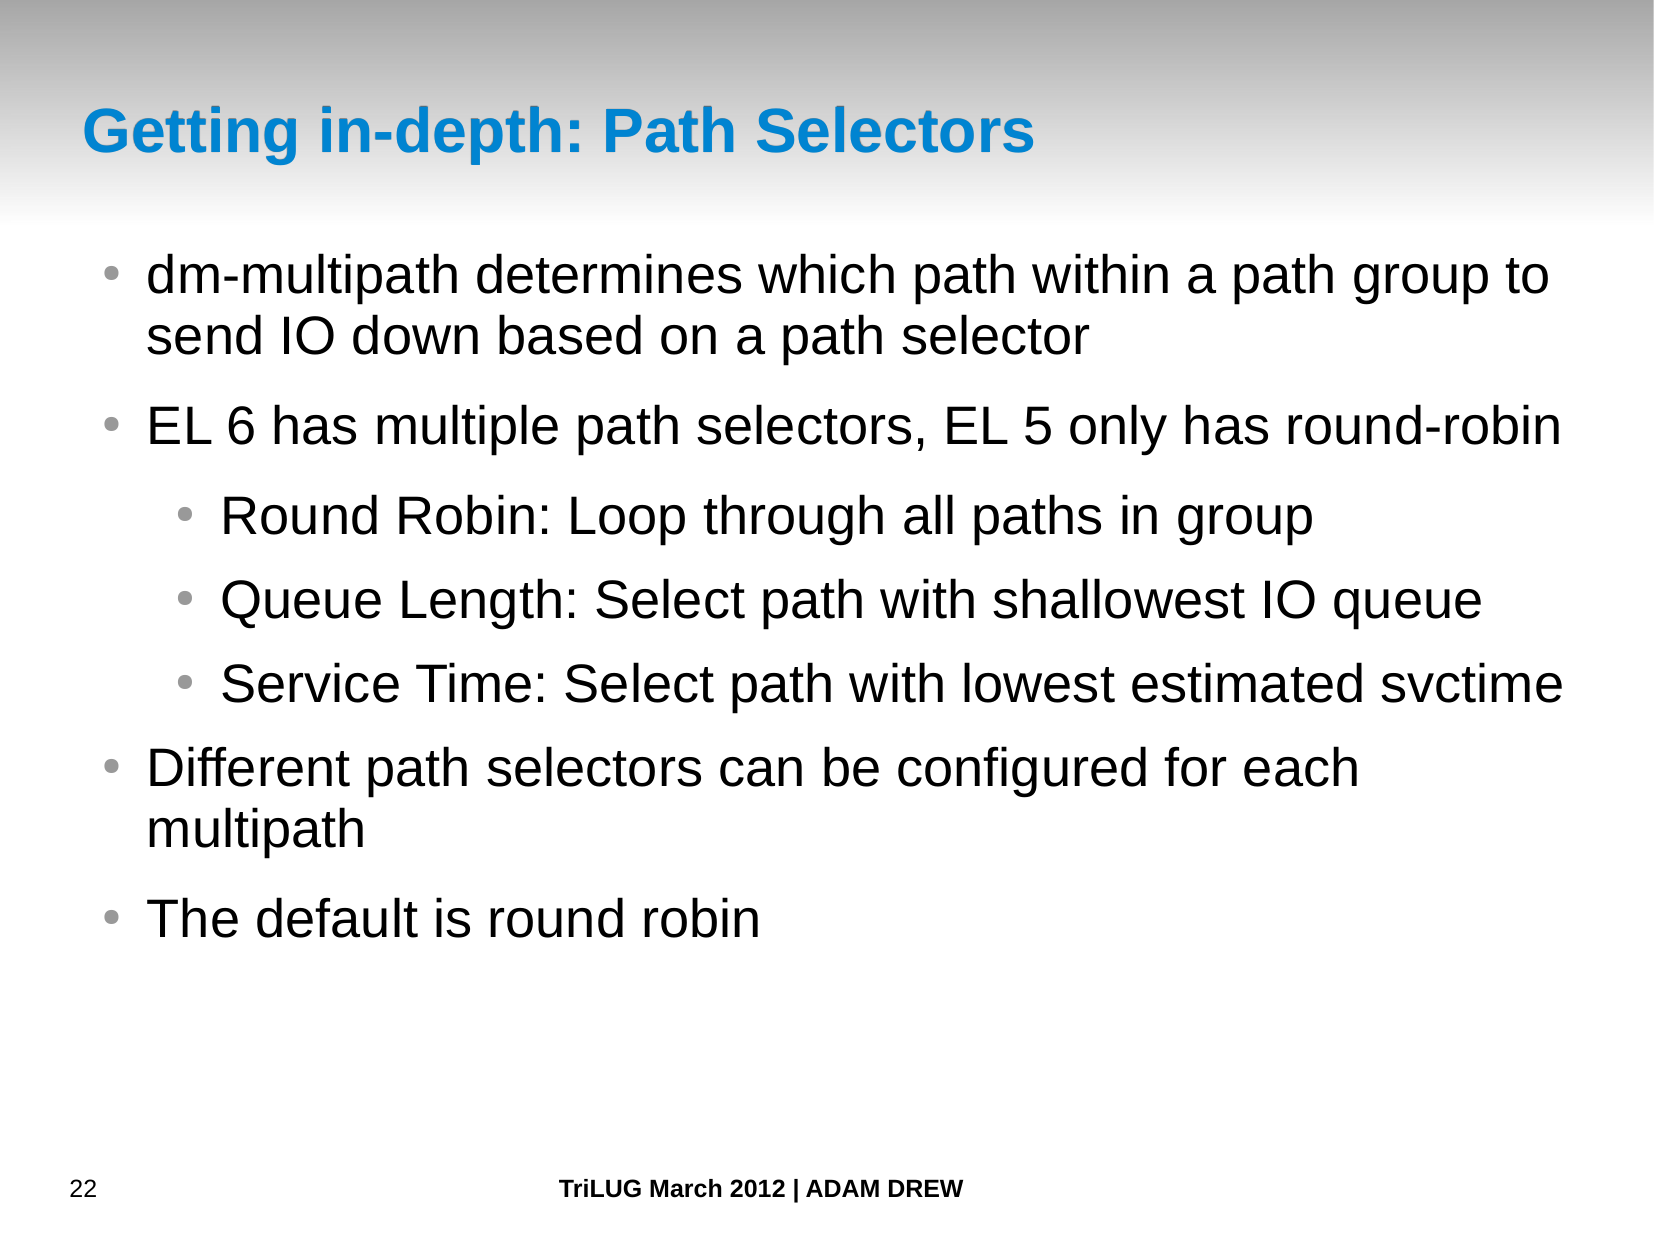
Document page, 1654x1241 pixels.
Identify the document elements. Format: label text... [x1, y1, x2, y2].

title Getting in-depth: Path Selectors [82, 37, 1571, 226]
list dm-multipath determines which path within a path group to send IO down based on a path selector EL 6 has multiple path selectors, EL 5 only has round-robin Round Robin: Loop through all paths in group Queue Length: Select path with shallowest IO queue Service Time: Select path with lowest estimated svctime Different path selectors can be configured for each multipath The default is round robin [86, 244, 1576, 1039]
picture [0, 0, 1654, 225]
